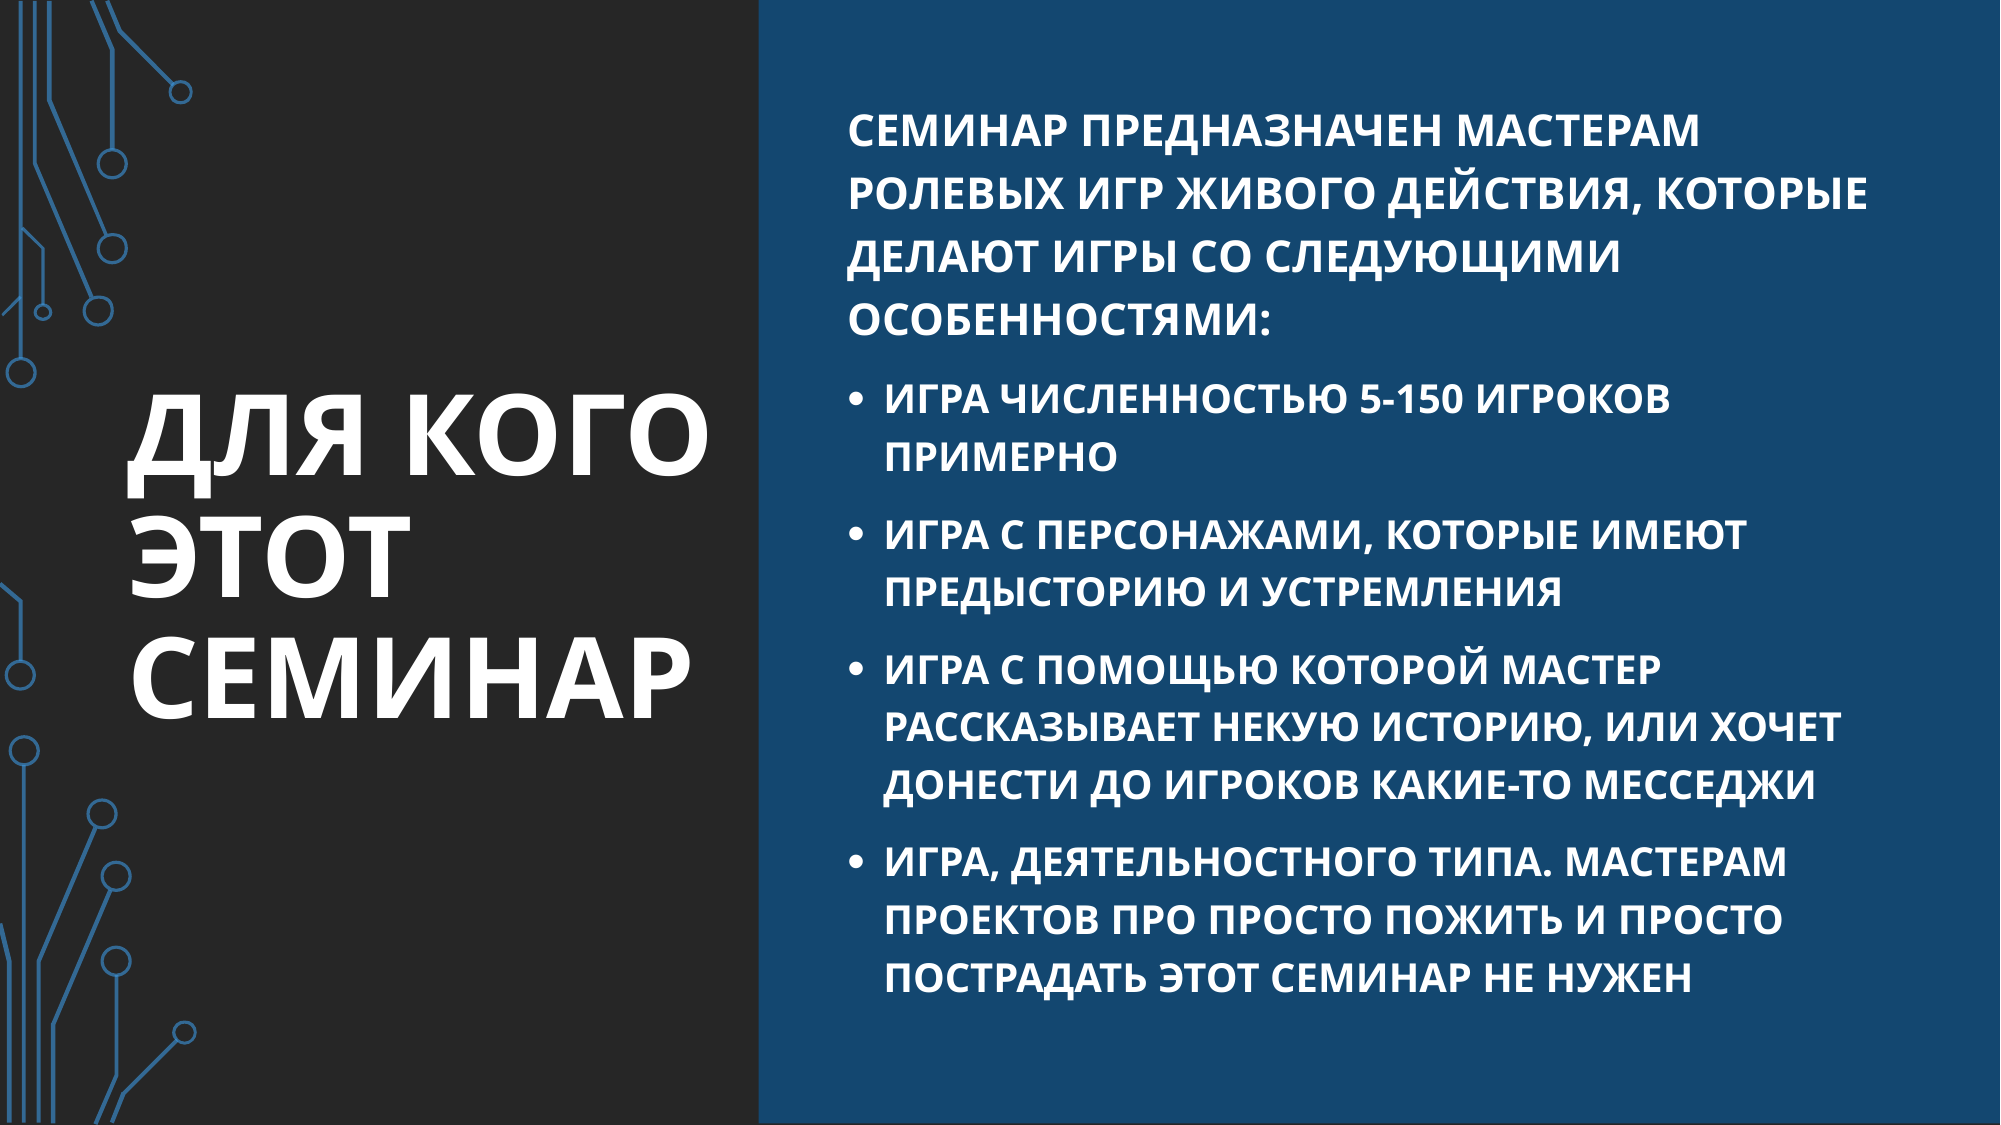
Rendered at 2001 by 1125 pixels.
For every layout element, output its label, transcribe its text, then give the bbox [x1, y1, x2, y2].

subtitle Семинар предназначен мастерам ролевых игр живого действия, которые делают игры со следующими особенностями: Игра численностью 5-150 игроков примерно Игра с персонажами, которые имеют предысторию и устремления Игра с помощью которой мастер рассказывает некую историю, или хочет донести до игроков какие-то месседжи Игра, деятельностного типа. Мастерам проектов про просто пожить и просто пострадать этот семинар не нужен [796, 84, 1922, 1011]
title Для кого этот семинар [112, 0, 758, 1124]
text_box [0, 0, 2000, 1125]
